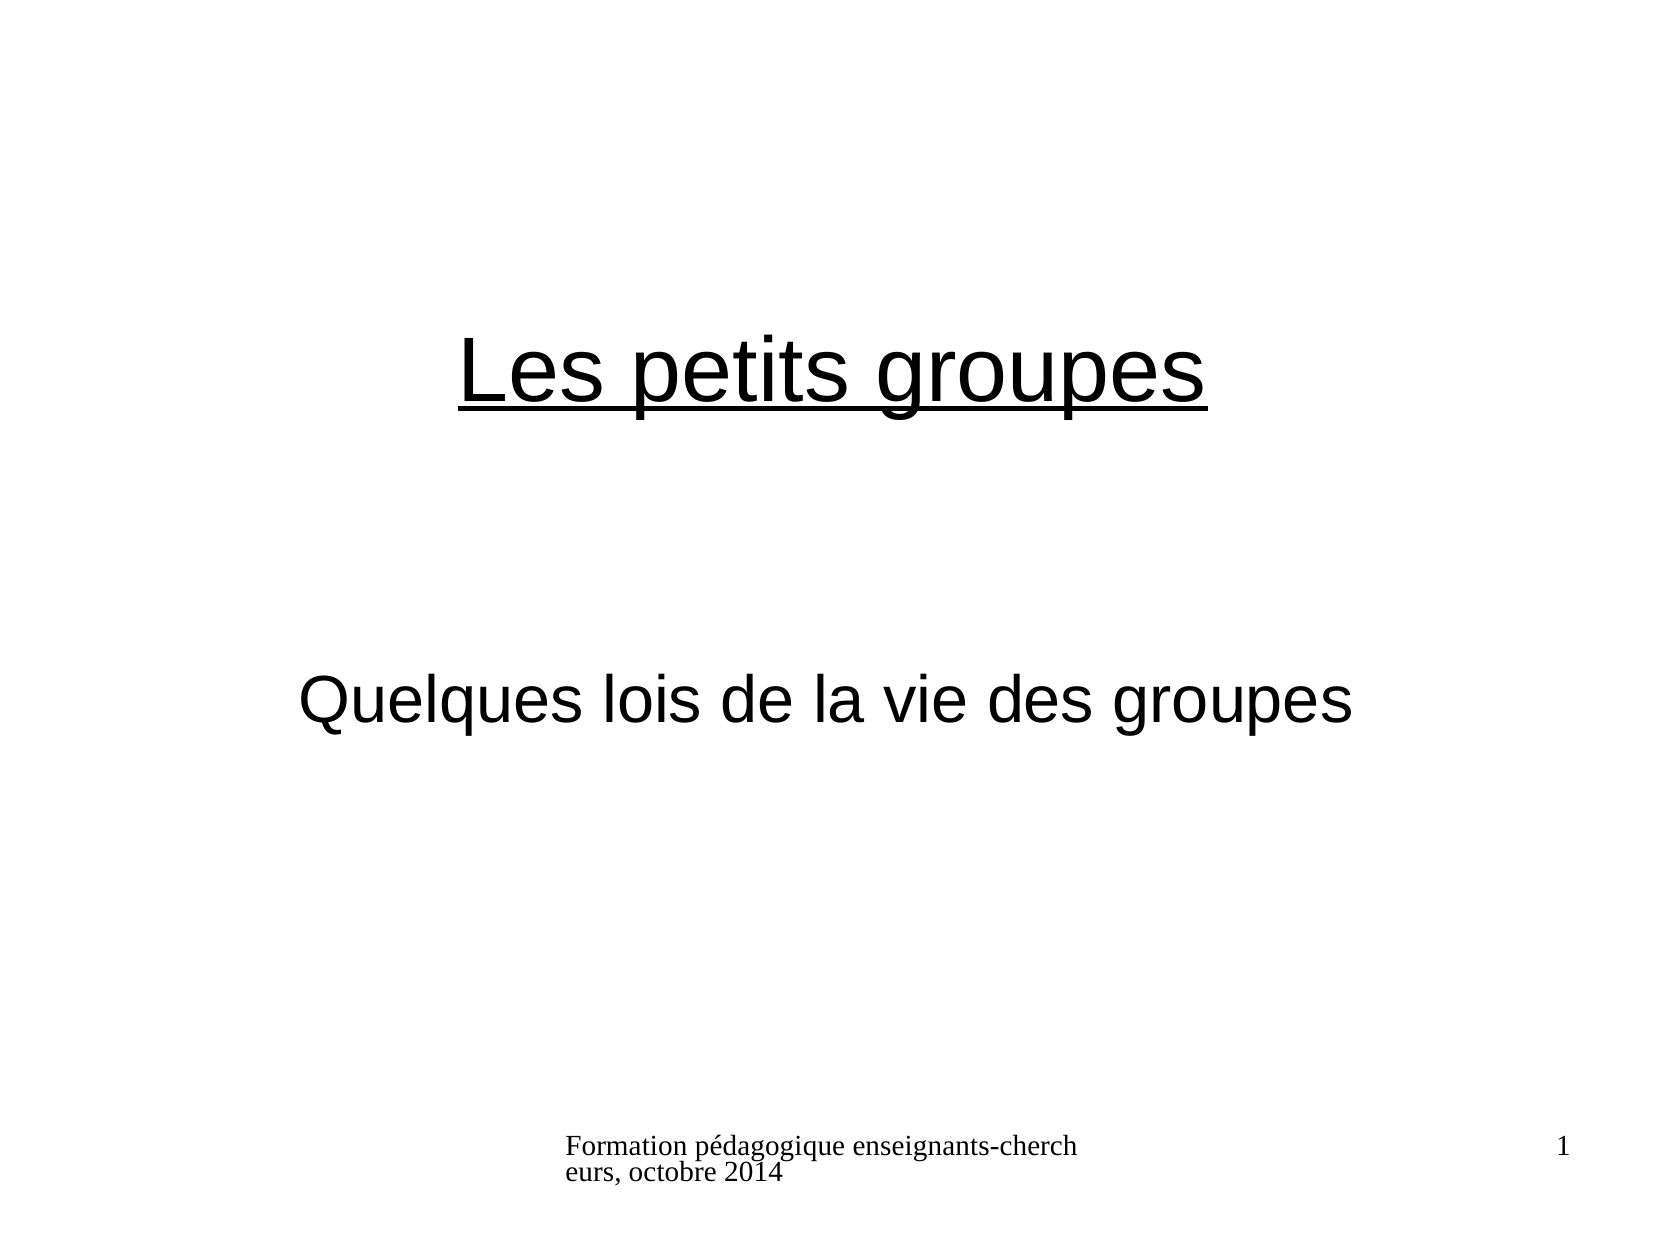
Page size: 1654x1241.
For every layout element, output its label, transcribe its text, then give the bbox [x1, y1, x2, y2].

subtitle Quelques lois de la vie des groupes [82, 290, 1571, 1109]
title Les petits groupes [88, 265, 1577, 473]
